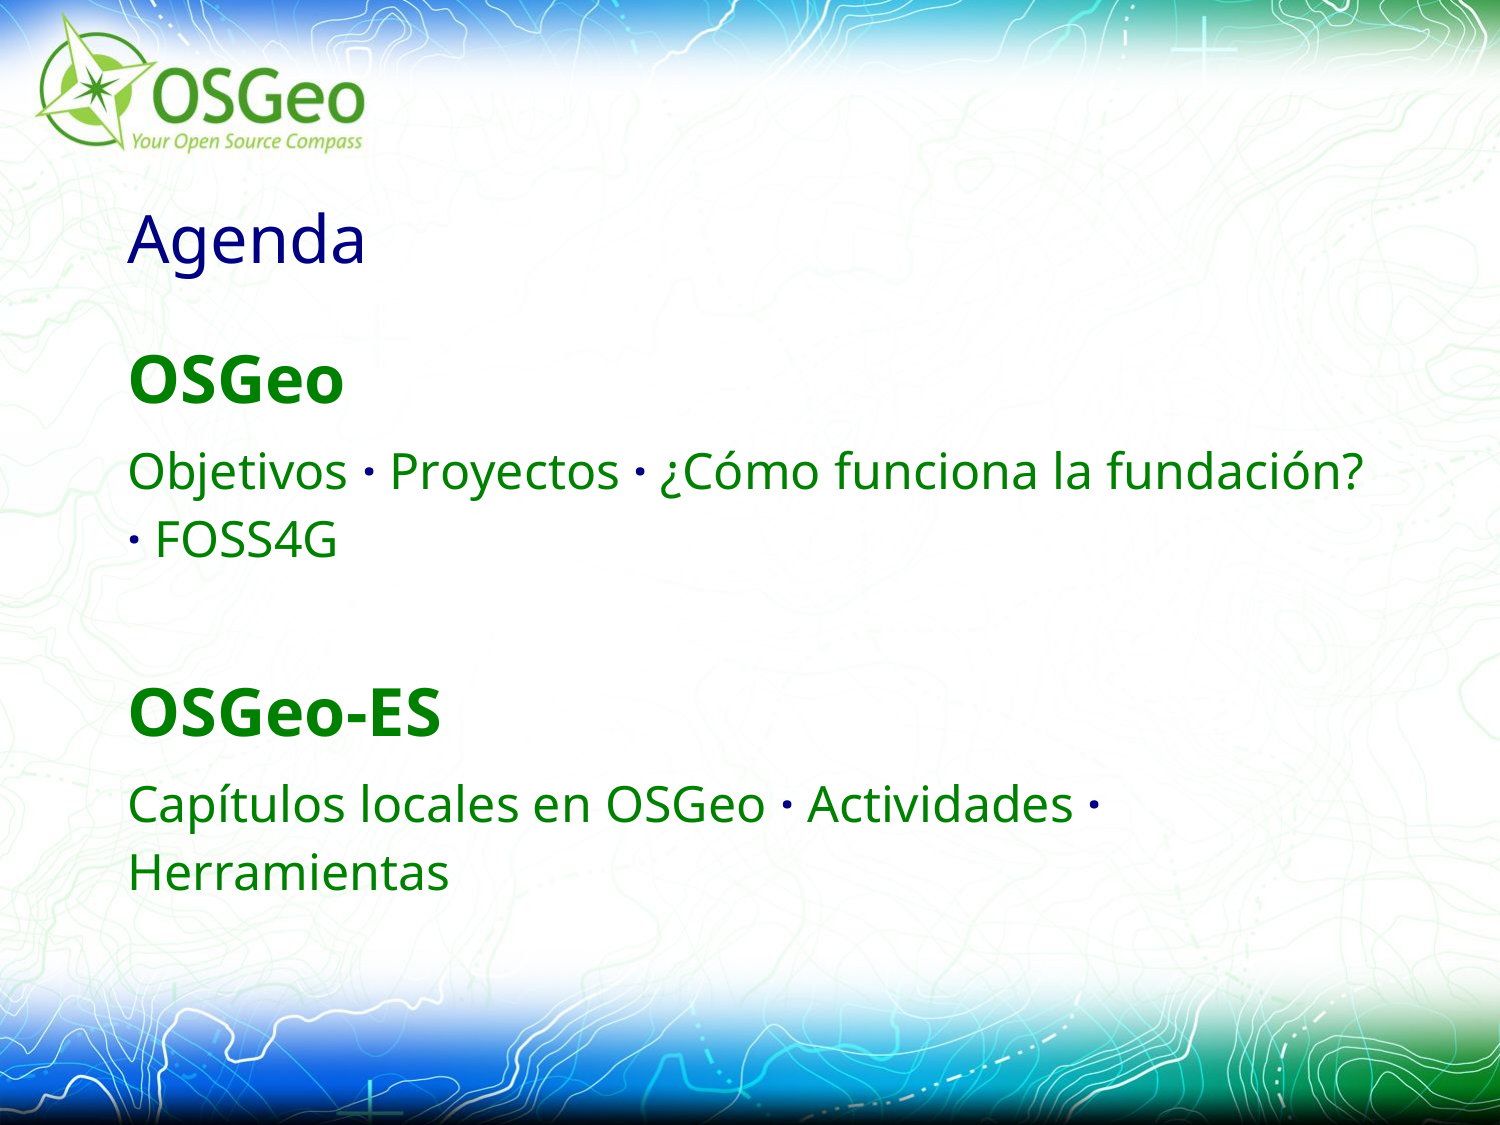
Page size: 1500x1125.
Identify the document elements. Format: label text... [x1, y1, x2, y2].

picture [0, 0, 1500, 1125]
list OSGeo Objetivos · Proyectos · ¿Cómo funciona la fundación? · FOSS4G OSGeo-ES Capítulos locales en OSGeo · Actividades · Herramientas [112, 324, 1388, 1004]
title Agenda [112, 179, 1388, 296]
